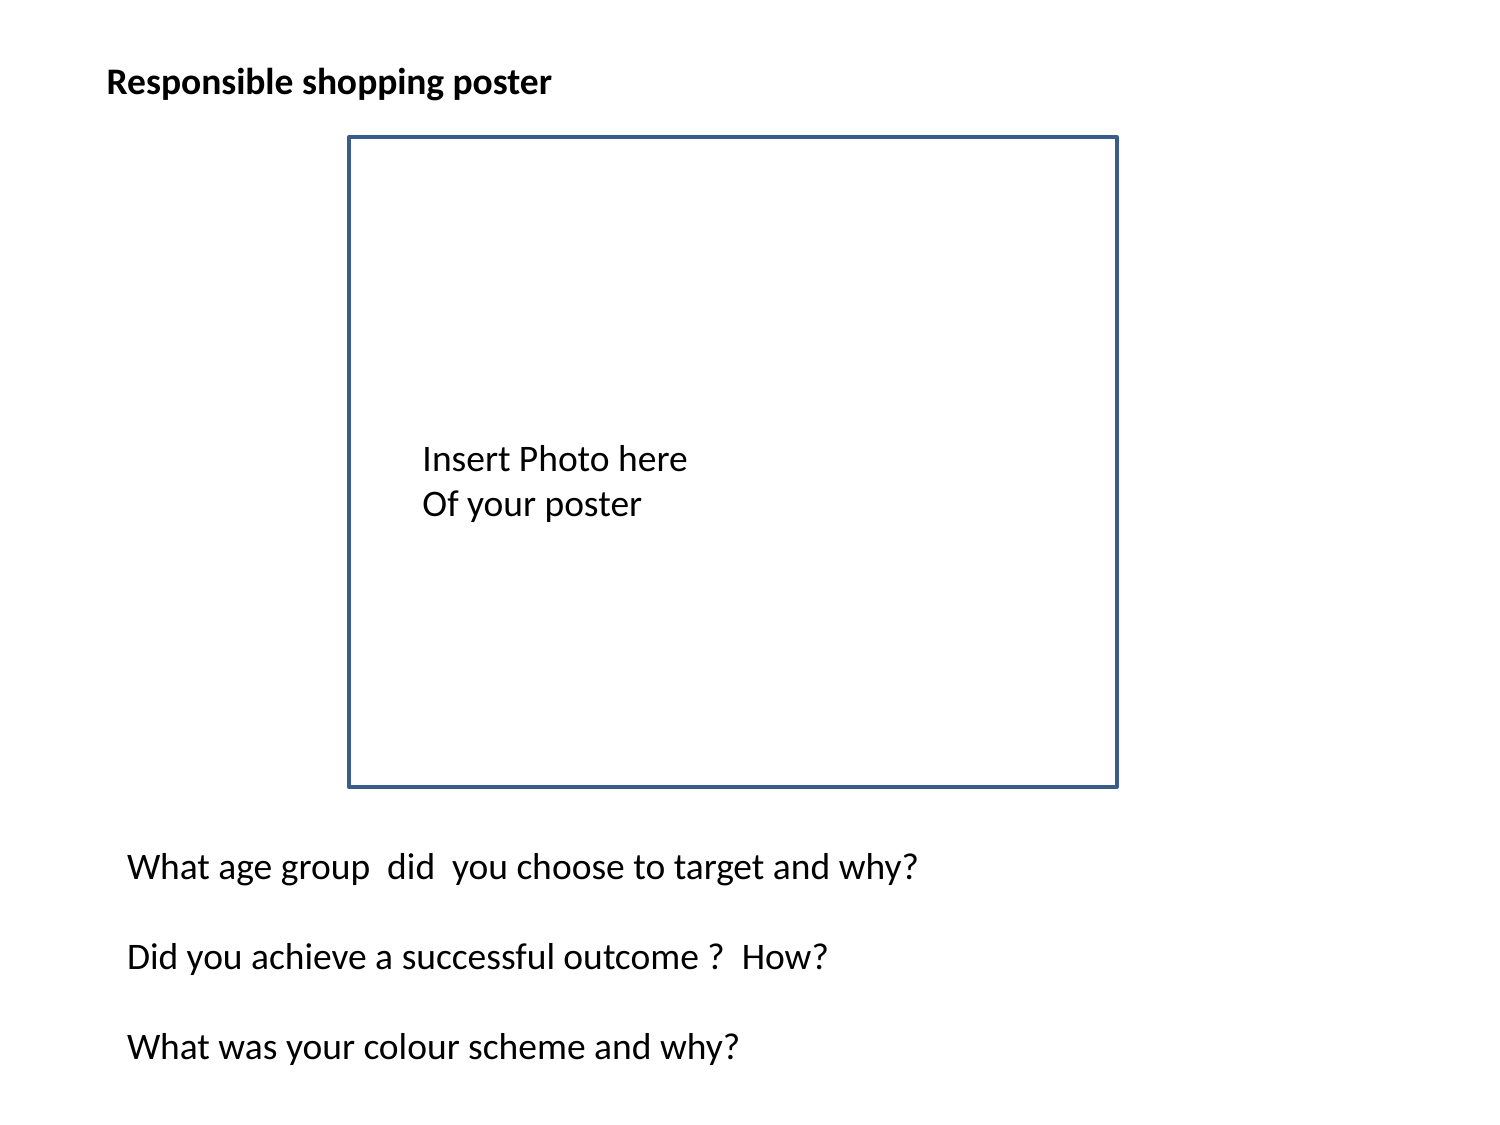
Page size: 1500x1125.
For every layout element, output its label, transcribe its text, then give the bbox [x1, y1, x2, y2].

text_box Responsible shopping poster [91, 49, 766, 111]
text_box Insert Photo here Of your poster [407, 426, 762, 533]
text_box What age group did you choose to target and why? Did you achieve a successful outcome ? How? What was your colour scheme and why? [112, 834, 1105, 1077]
